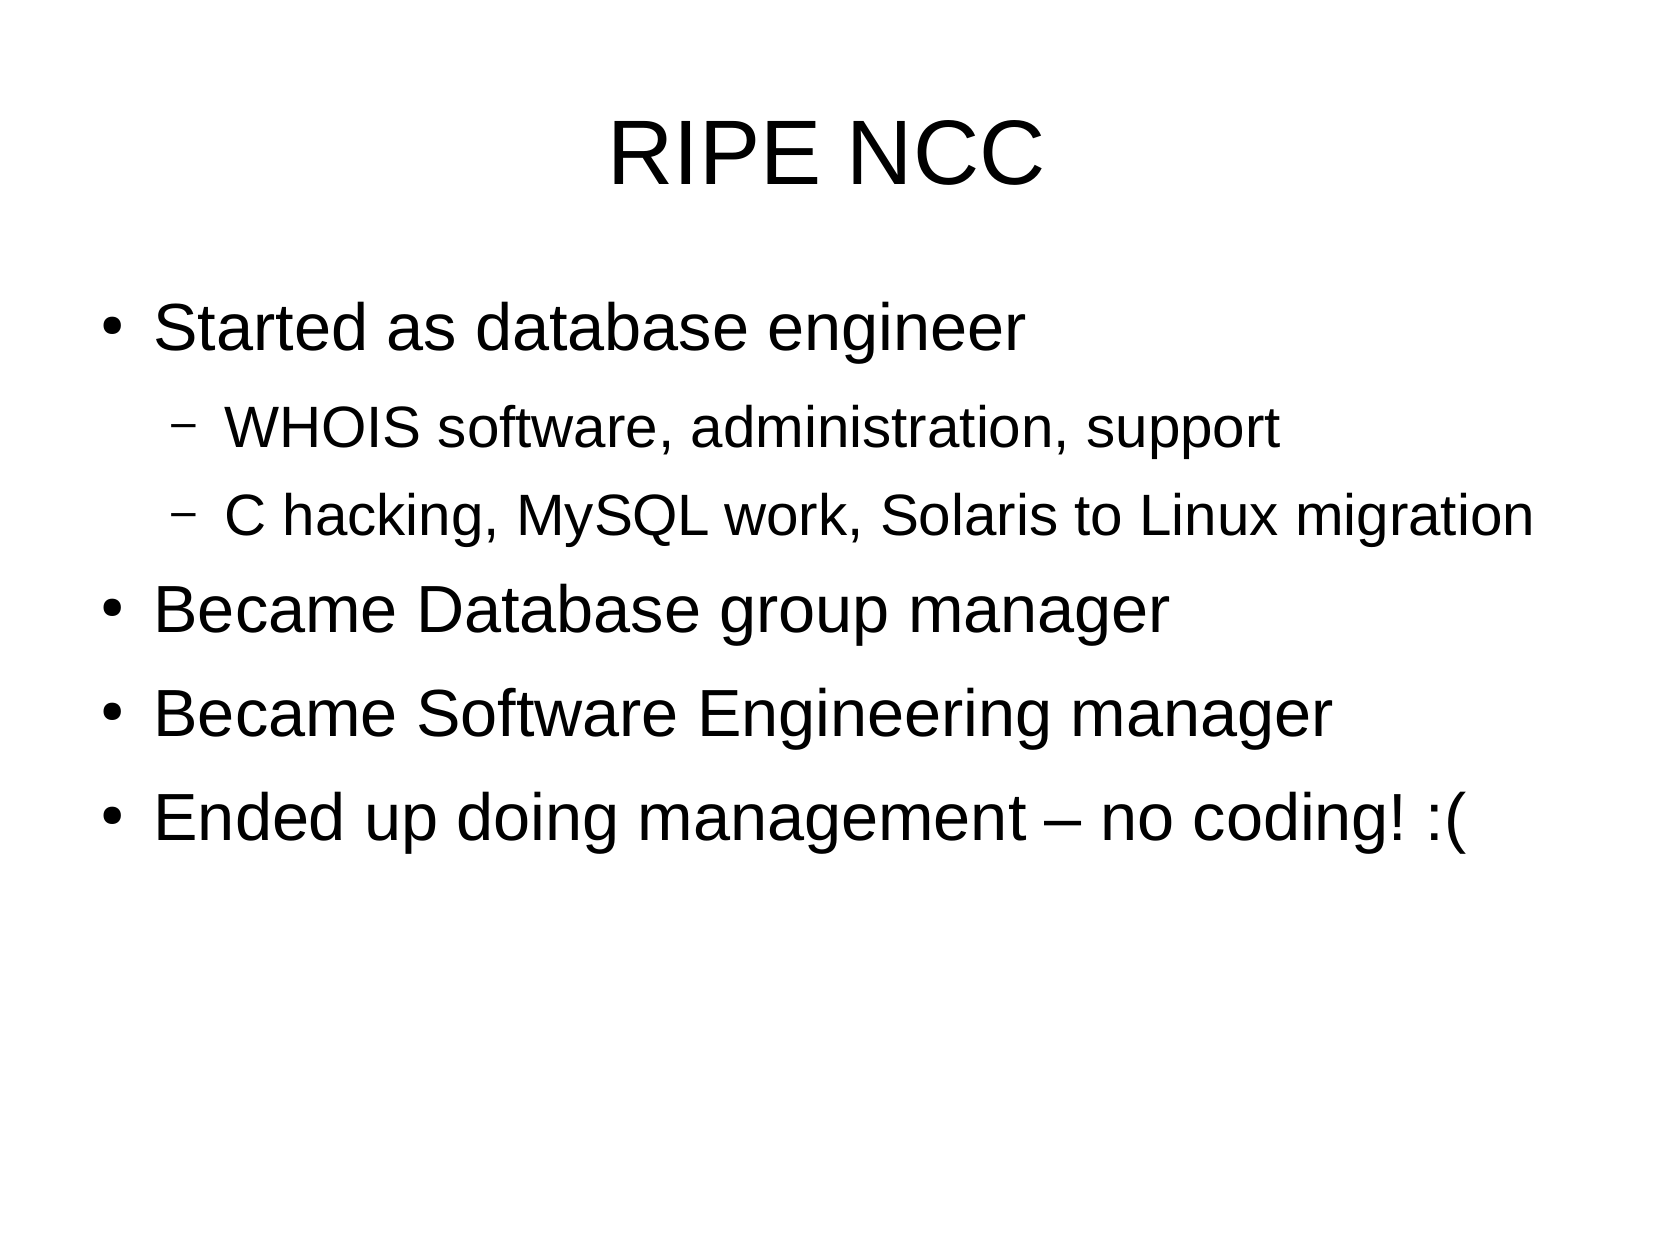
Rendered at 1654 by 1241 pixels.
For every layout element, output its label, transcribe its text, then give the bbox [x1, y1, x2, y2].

title RIPE NCC [82, 49, 1571, 257]
list Started as database engineer WHOIS software, administration, support C hacking, MySQL work, Solaris to Linux migration Became Database group manager Became Software Engineering manager Ended up doing management – no coding! :( [82, 290, 1571, 1010]
